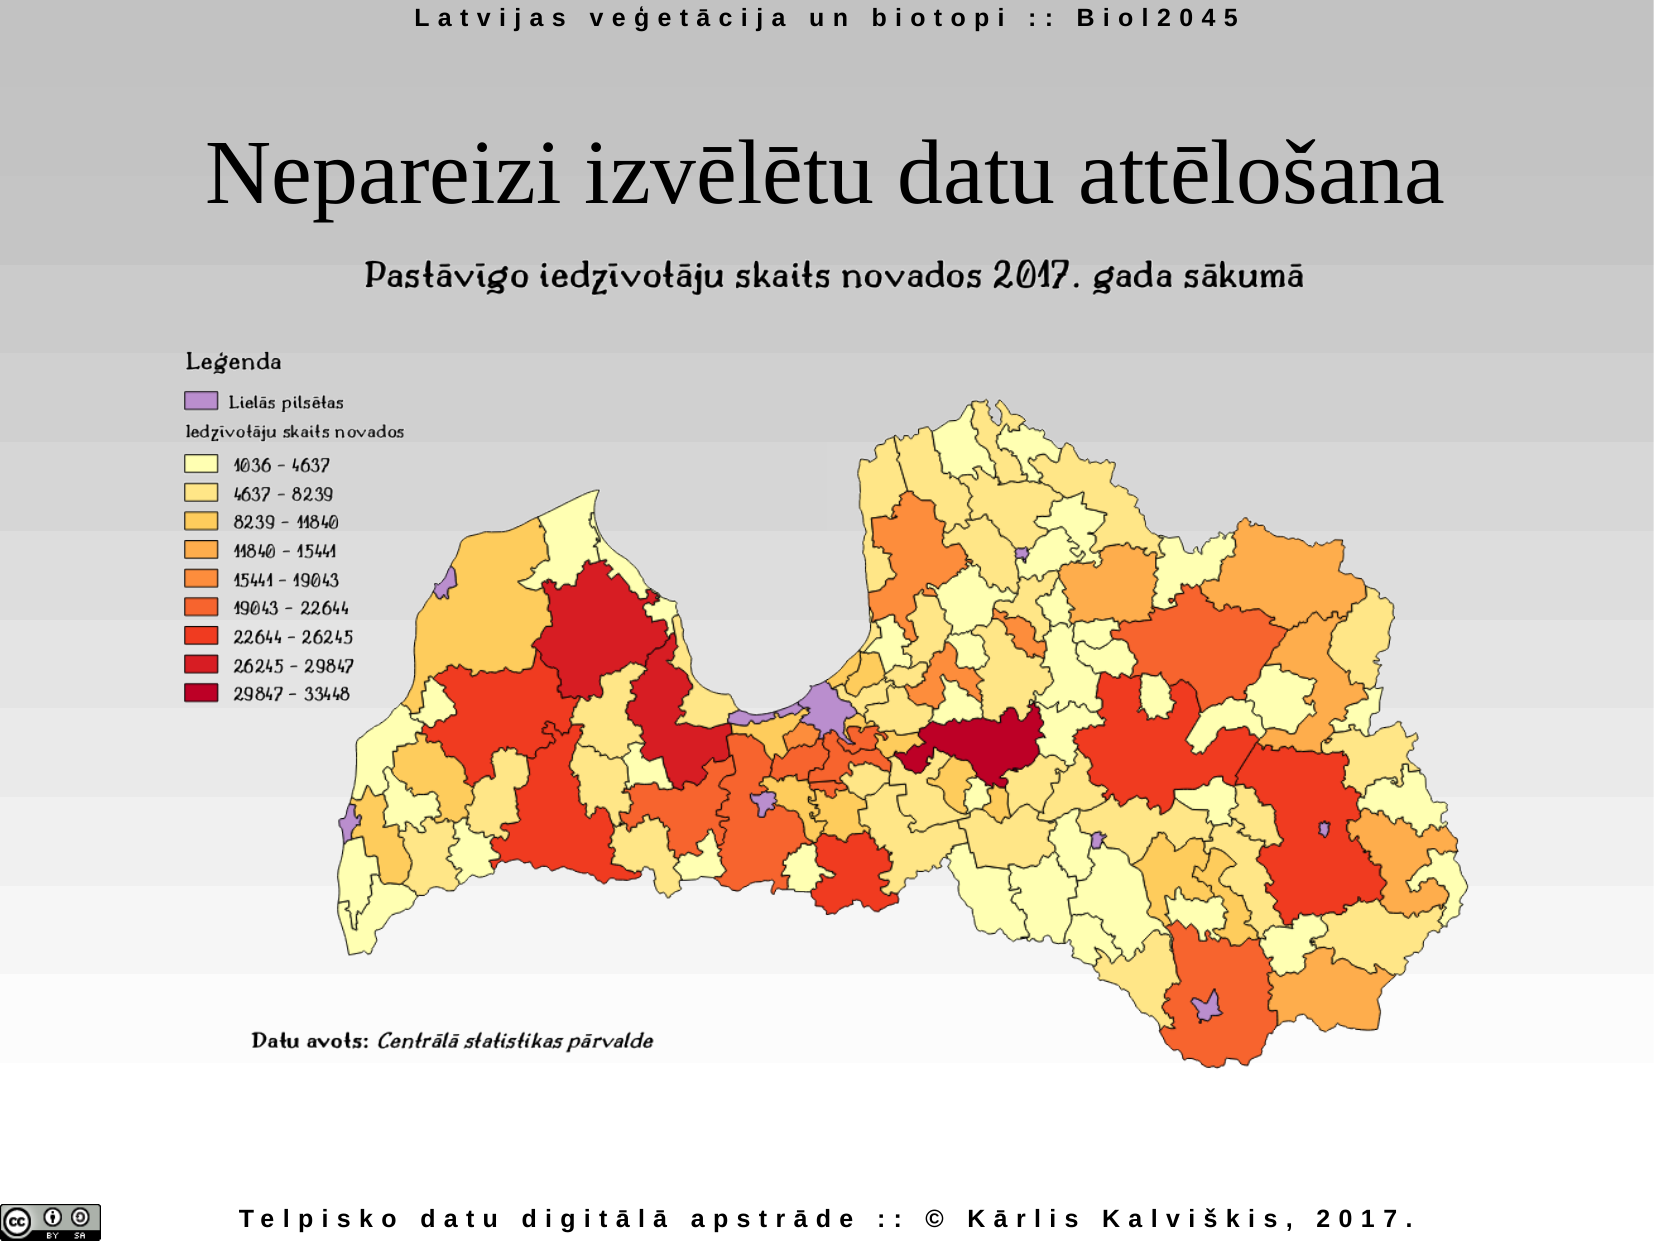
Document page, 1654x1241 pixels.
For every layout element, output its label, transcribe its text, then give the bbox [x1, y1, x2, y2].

picture [0, 0, 1654, 1241]
title Nepareizi izvēlētu datu attēlošana [29, 49, 1625, 296]
